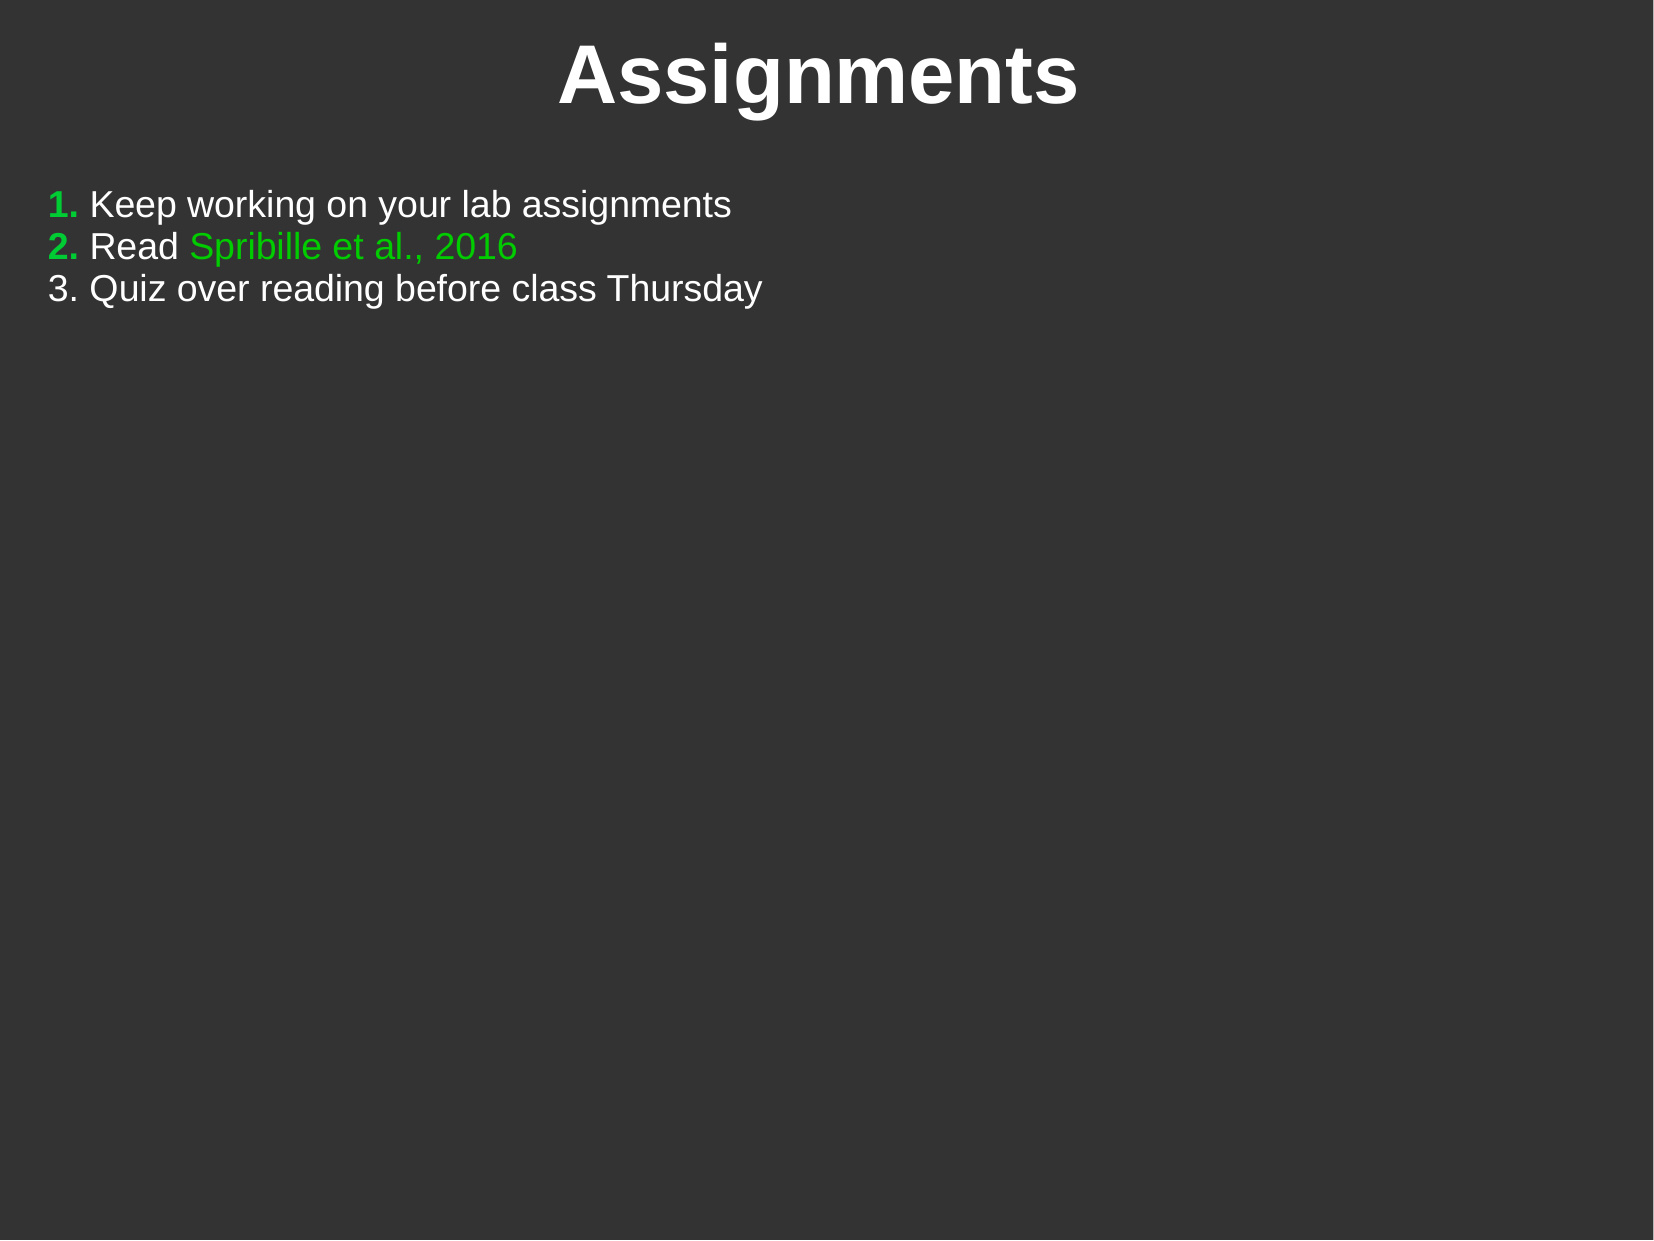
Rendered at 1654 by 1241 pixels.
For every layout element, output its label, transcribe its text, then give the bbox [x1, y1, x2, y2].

text_box Assignments [21, 21, 1617, 129]
text_box 1. Keep working on your lab assignments 2. Read Spribille et al., 2016 3. Quiz over reading before class Thursday [33, 175, 1620, 989]
